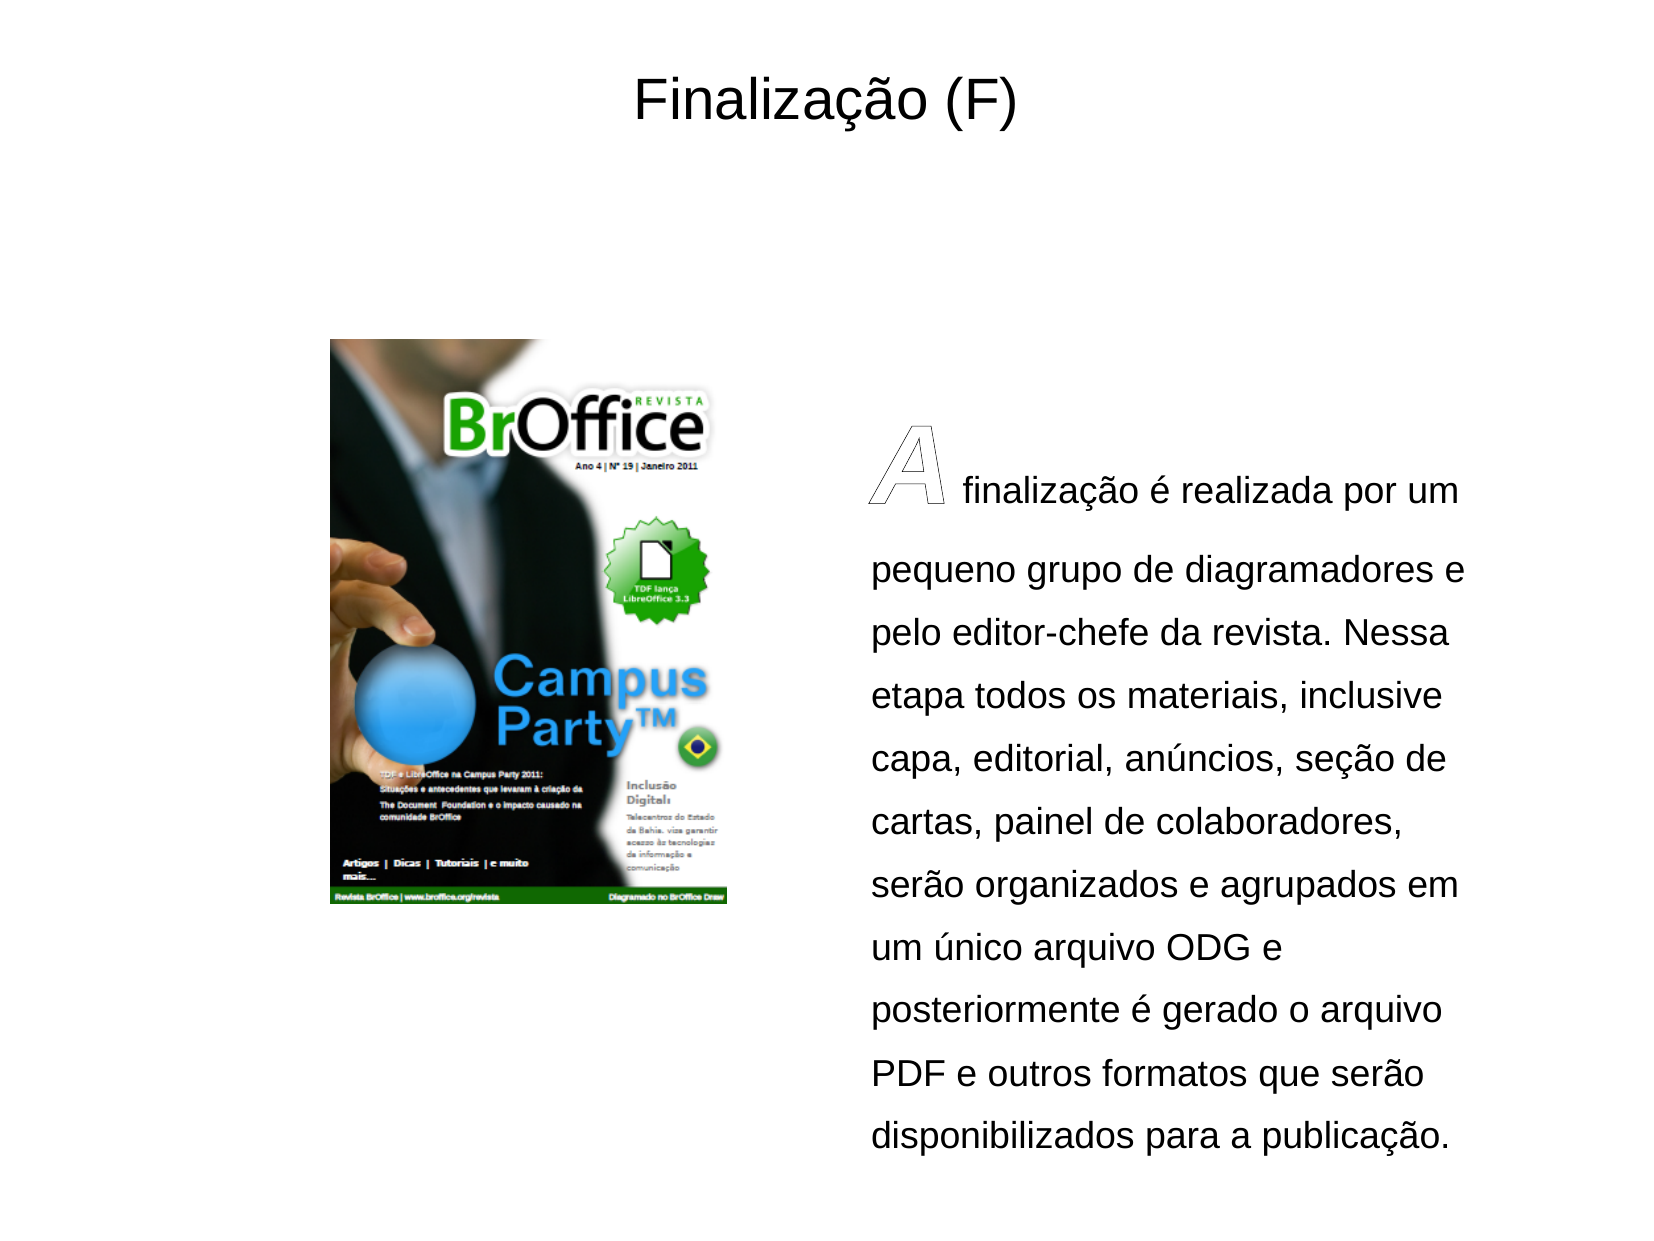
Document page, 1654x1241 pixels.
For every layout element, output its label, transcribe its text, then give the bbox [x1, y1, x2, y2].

text_box Finalização (F) [59, 59, 1595, 139]
text_box A finalização é realizada por um pequeno grupo de diagramadores e pelo editor-chefe da revista. Nessa etapa todos os materiais, inclusive capa, editorial, anúncios, seção de cartas, painel de colaboradores, serão organizados e agrupados em um único arquivo ODG e posteriormente é gerado o arquivo PDF e outros formatos que serão disponibilizados para a publicação. [856, 331, 1506, 1166]
picture [330, 339, 727, 904]
